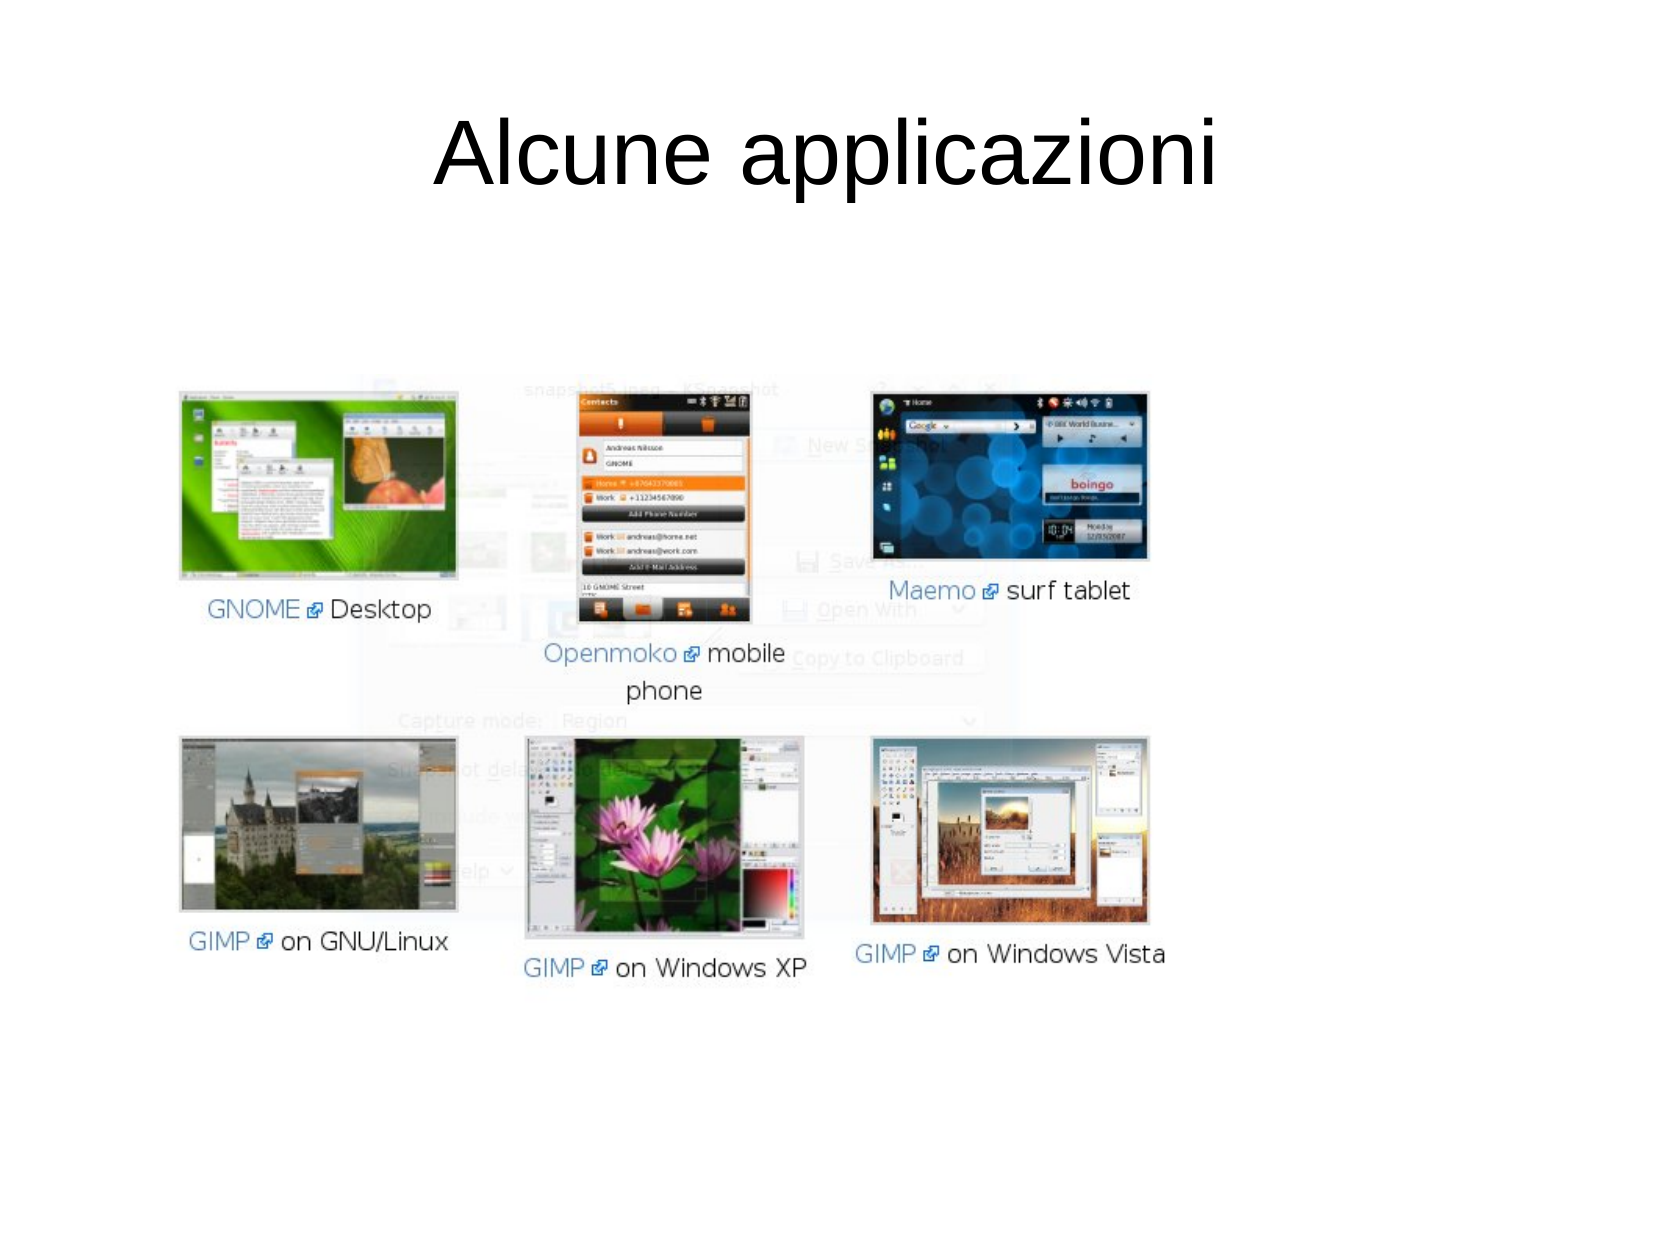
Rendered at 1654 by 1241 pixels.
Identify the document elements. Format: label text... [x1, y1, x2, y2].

picture [126, 374, 1238, 1007]
title Alcune applicazioni [82, 49, 1571, 257]
